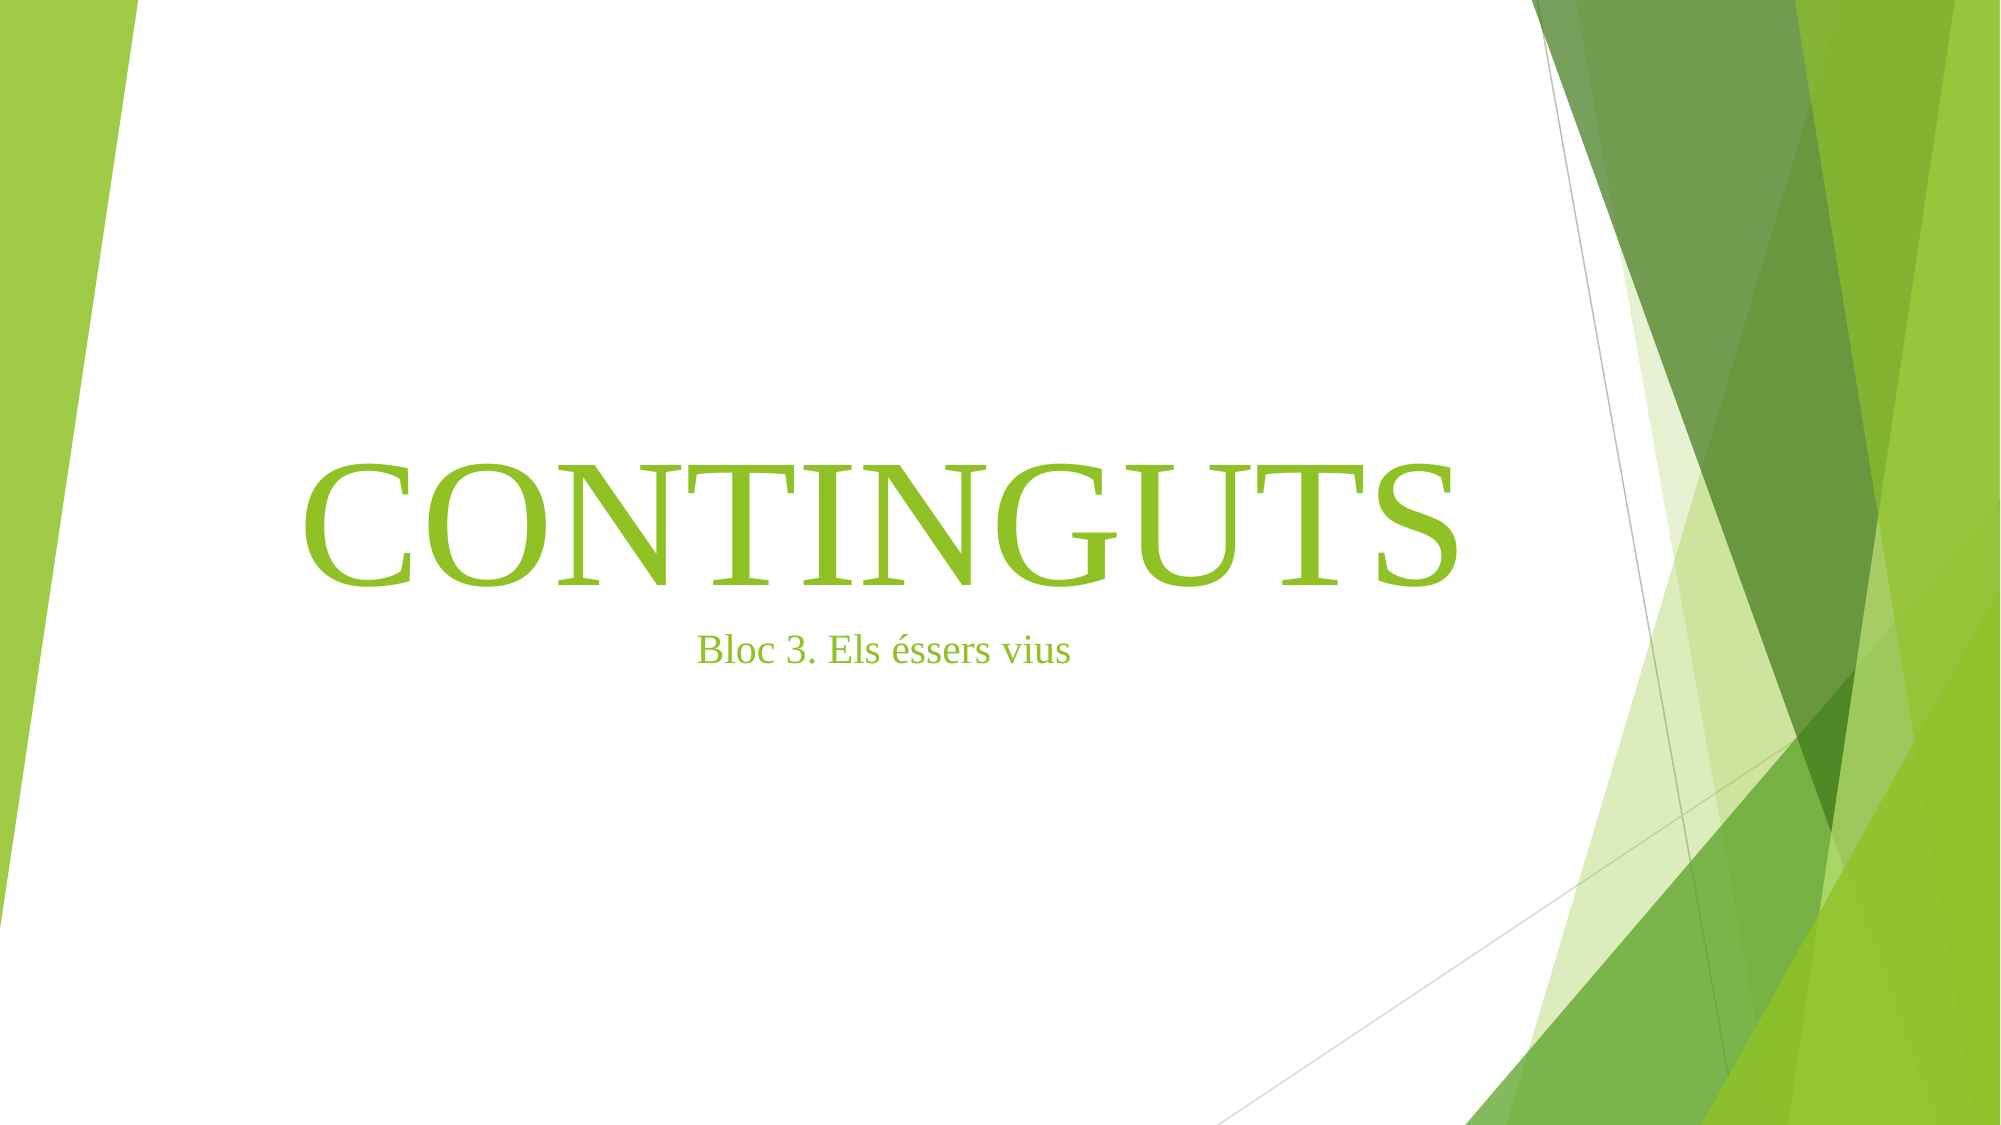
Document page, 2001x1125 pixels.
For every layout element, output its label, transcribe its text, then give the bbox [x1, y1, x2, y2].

title CONTINGUTS Bloc 3. Els éssers vius [247, 394, 1522, 665]
